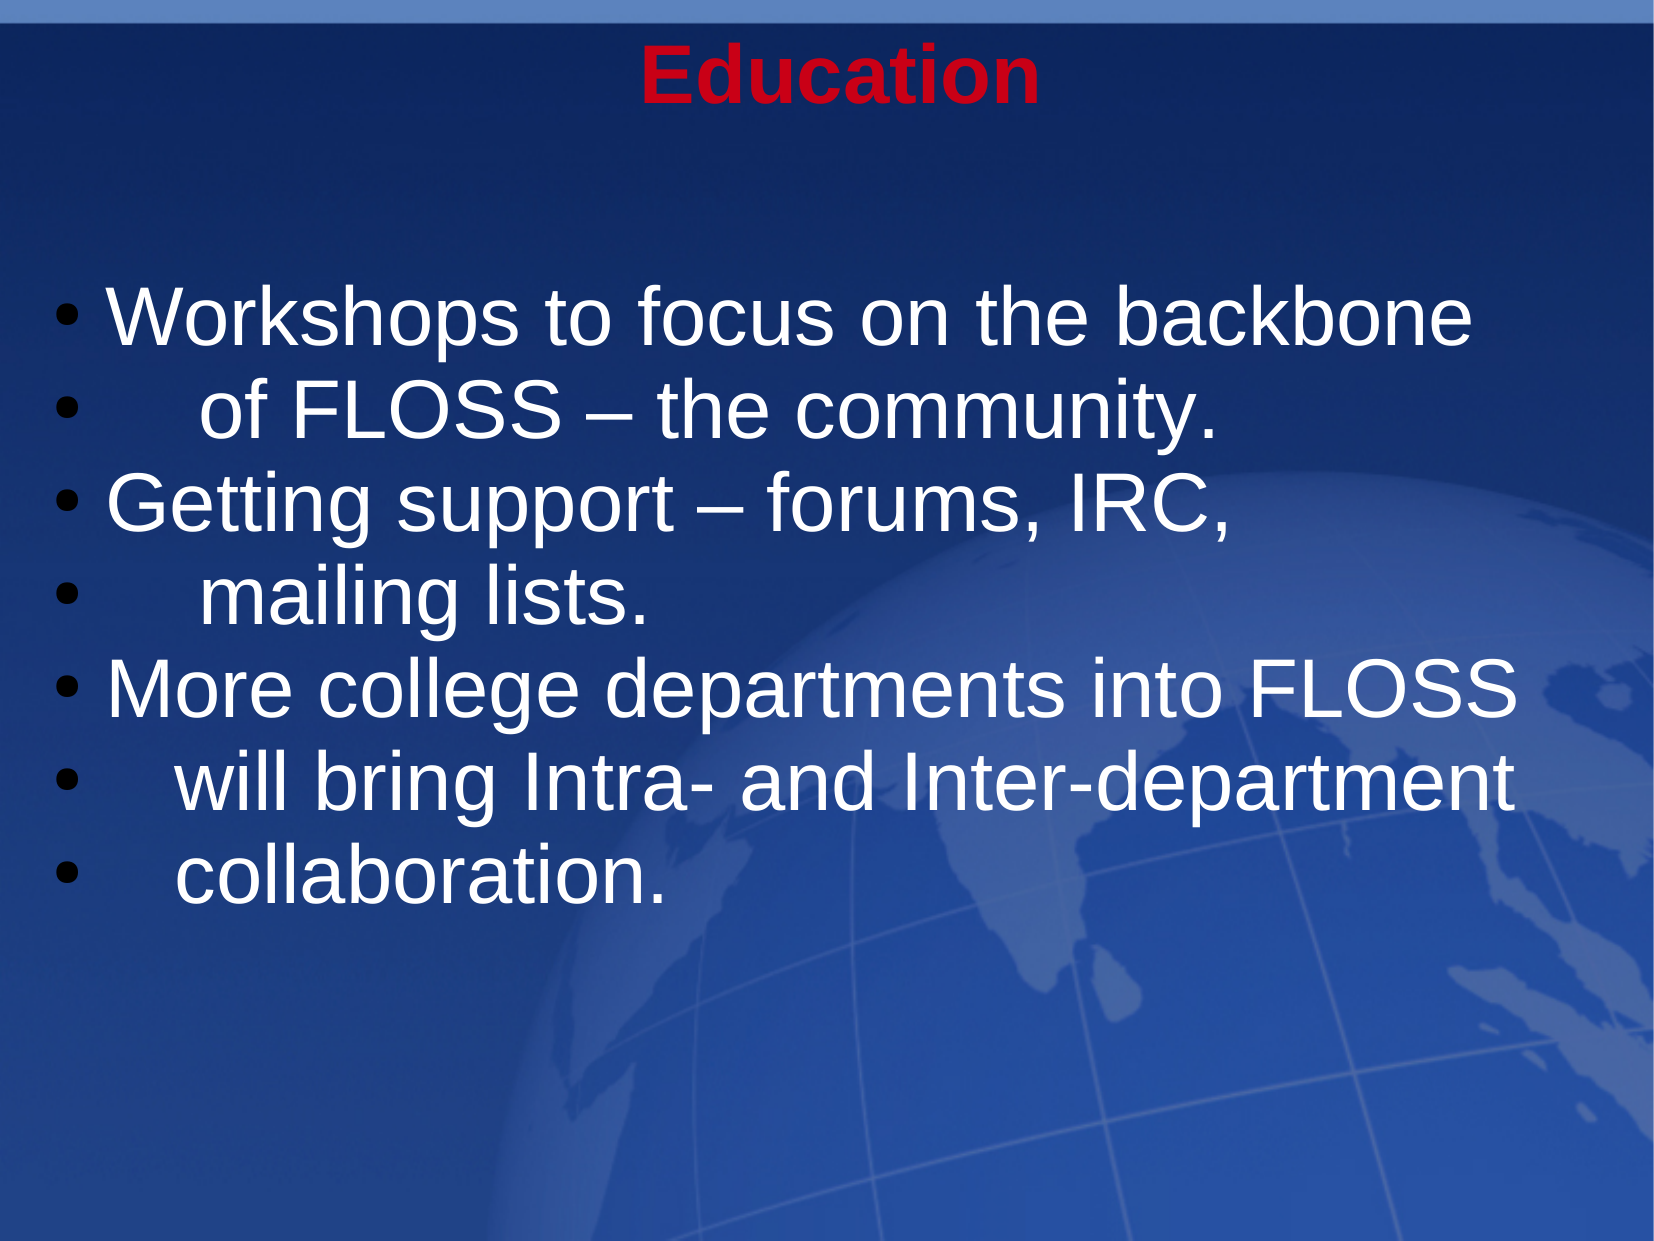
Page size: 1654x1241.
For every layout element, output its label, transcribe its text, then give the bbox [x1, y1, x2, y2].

picture [0, 0, 1654, 1241]
text_box Workshops to focus on the backbone of FLOSS – the community. Getting support – forums, IRC, mailing lists. More college departments into FLOSS will bring Intra- and Inter-department collaboration. [37, 262, 1576, 1051]
text_box Education [109, 20, 1573, 143]
